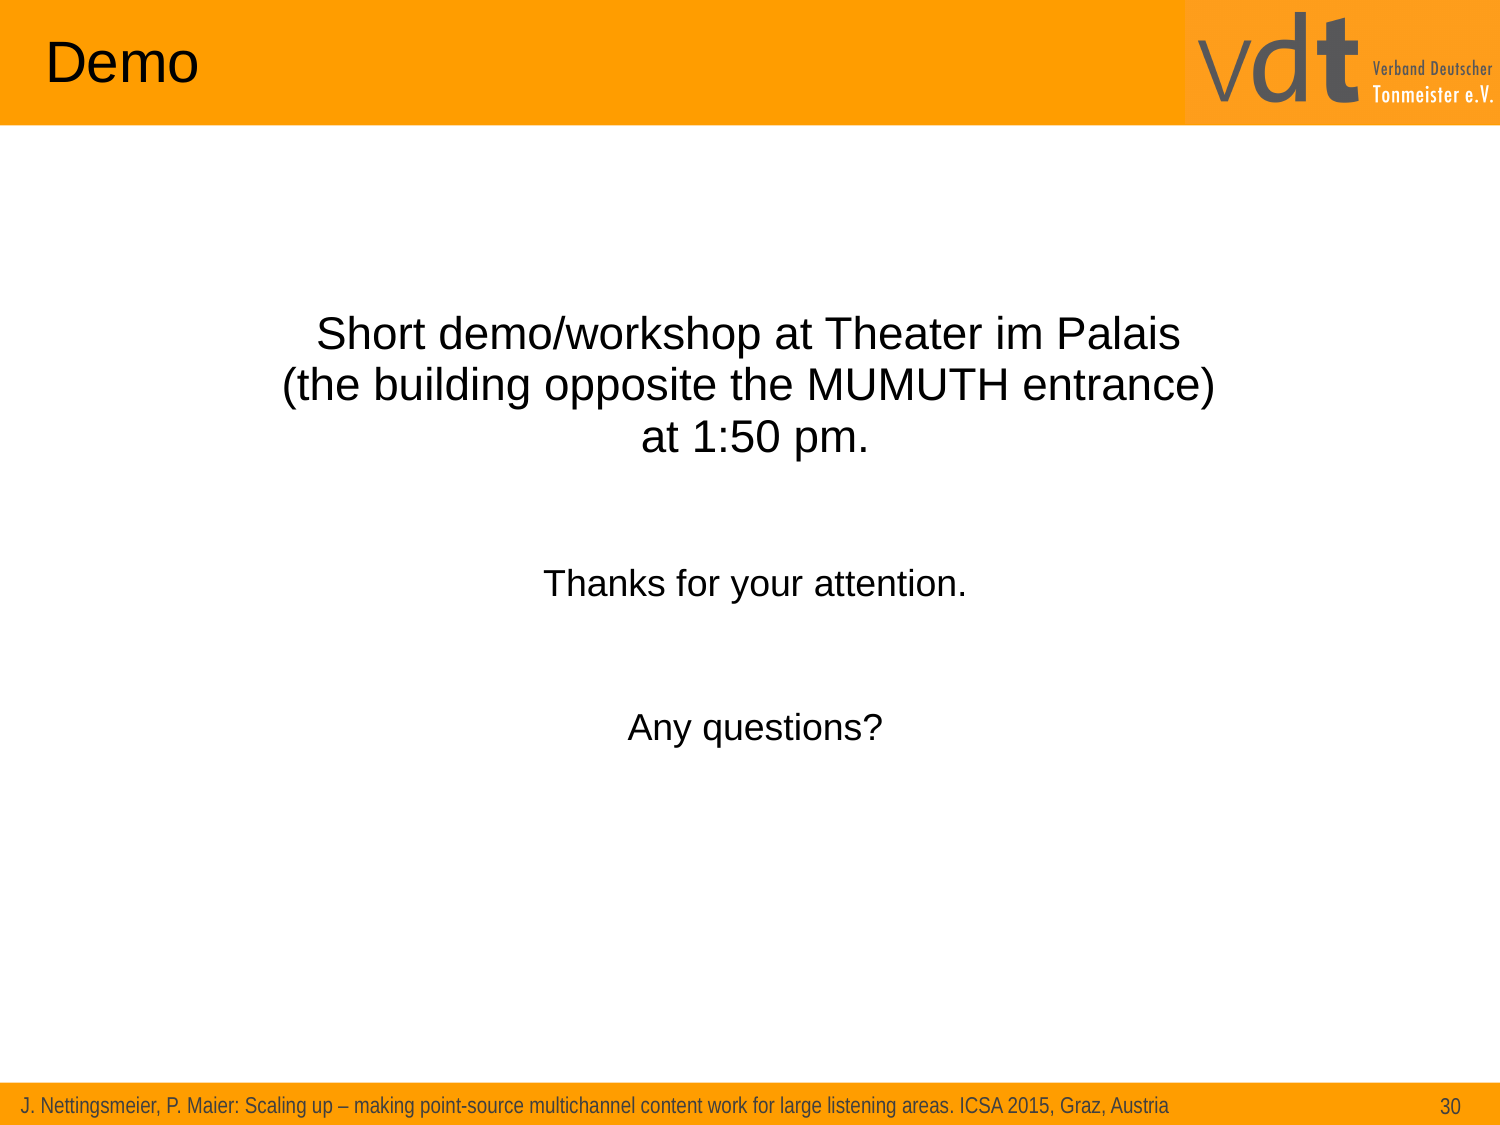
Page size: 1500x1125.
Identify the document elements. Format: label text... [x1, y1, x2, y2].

title Demo [45, 0, 1171, 126]
list Short demo/workshop at Theater im Palais (the building opposite the MUMUTH entrance) at 1:50 pm. Thanks for your attention. Any questions? [15, 164, 1426, 1066]
picture [1185, 0, 1500, 124]
